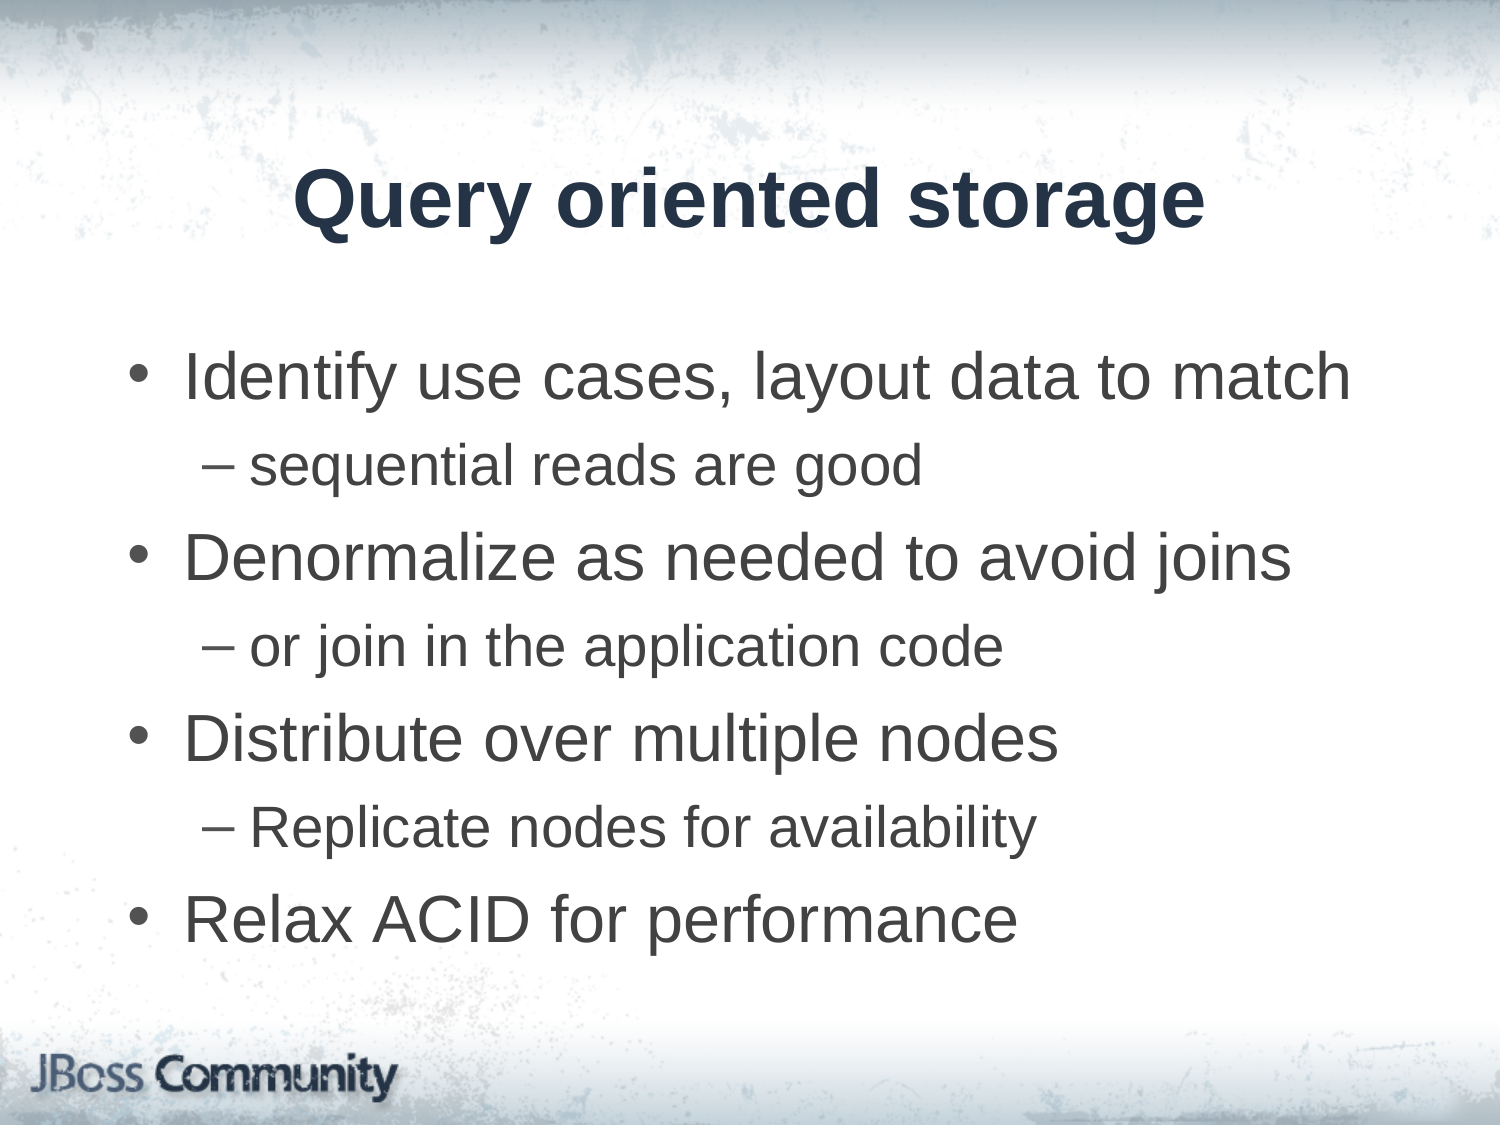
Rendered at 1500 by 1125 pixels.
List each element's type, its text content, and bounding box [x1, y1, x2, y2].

list Identify use cases, layout data to match sequential reads are good Denormalize as needed to avoid joins or join in the application code Distribute over multiple nodes Replicate nodes for availability Relax ACID for performance [112, 324, 1388, 1083]
picture [0, 0, 1500, 1125]
title Query oriented storage [112, 76, 1388, 312]
